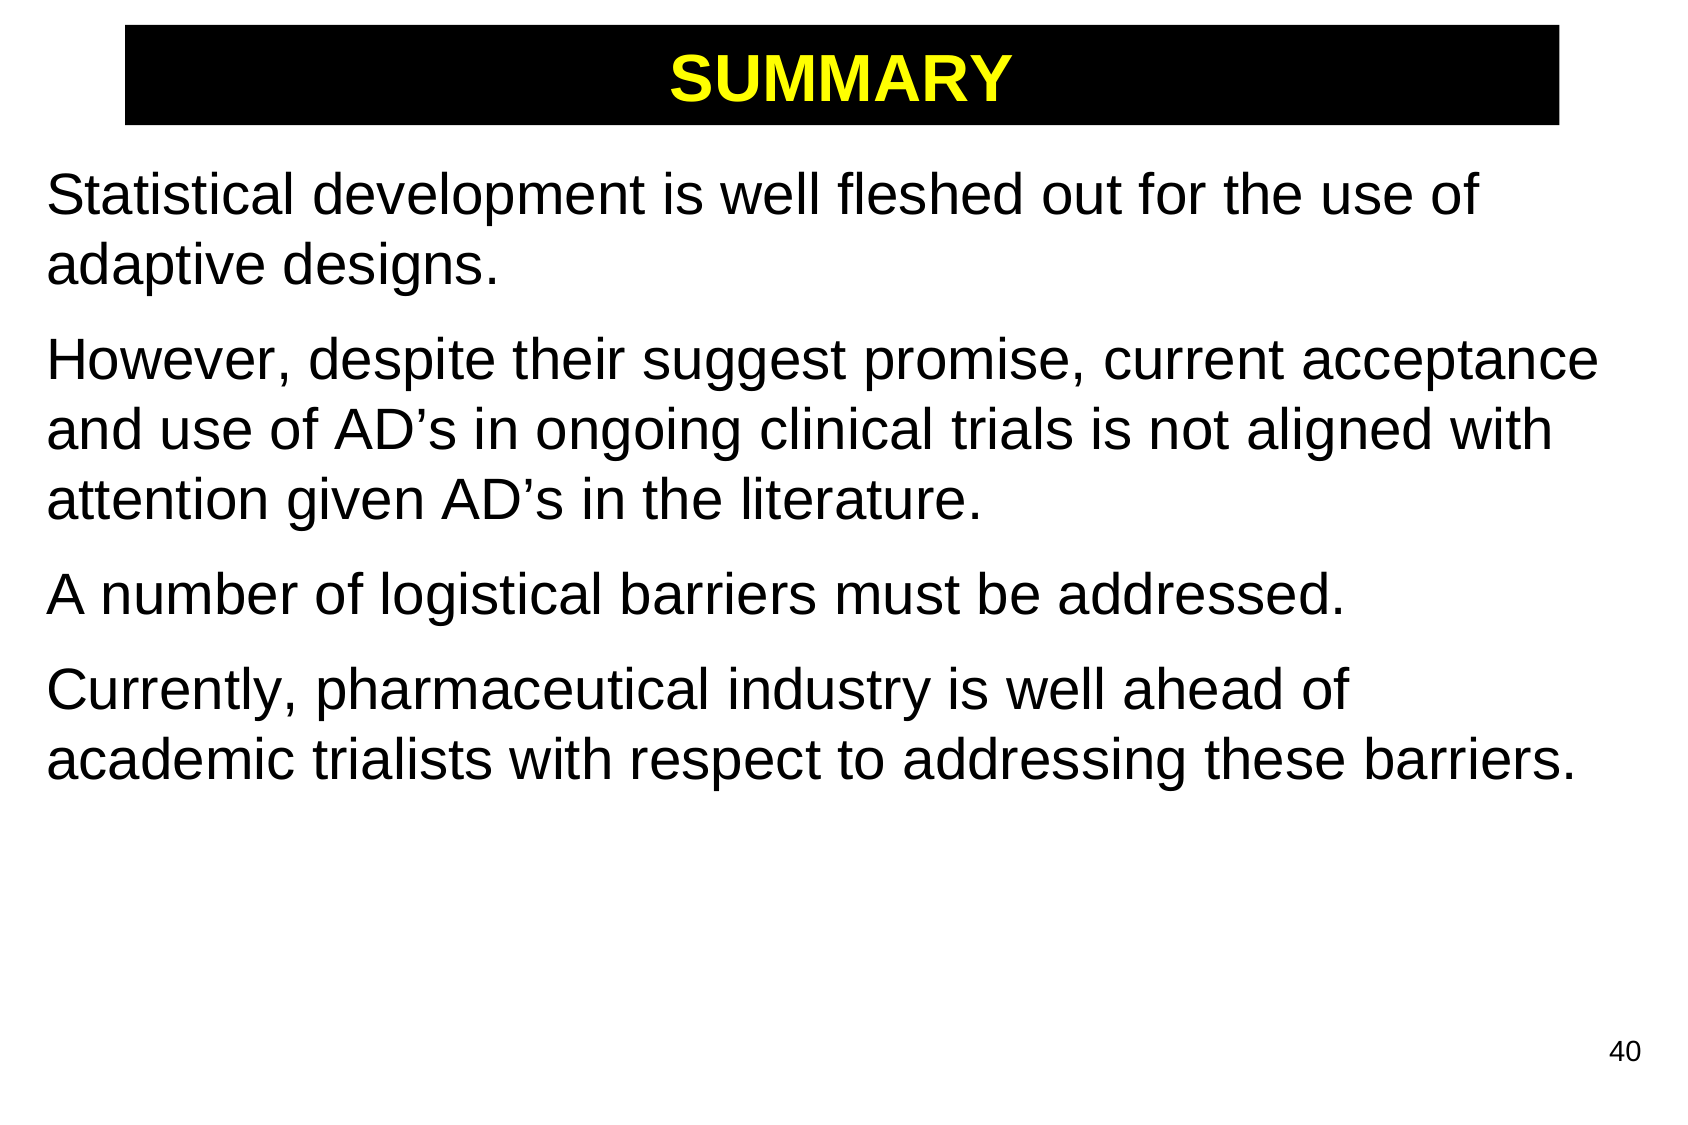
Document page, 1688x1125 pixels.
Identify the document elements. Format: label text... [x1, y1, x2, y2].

text_box SUMMARY [125, 24, 1560, 126]
text_box Statistical development is well fleshed out for the use of adaptive designs. However, despite their suggest promise, current acceptance and use of AD’s in ongoing clinical trials is not aligned with attention given AD’s in the literature. A number of logistical barriers must be addressed. Currently, pharmaceutical industry is well ahead of academic trialists with respect to addressing these barriers. [31, 148, 1632, 799]
text_box <number> [1343, 1025, 1657, 1101]
